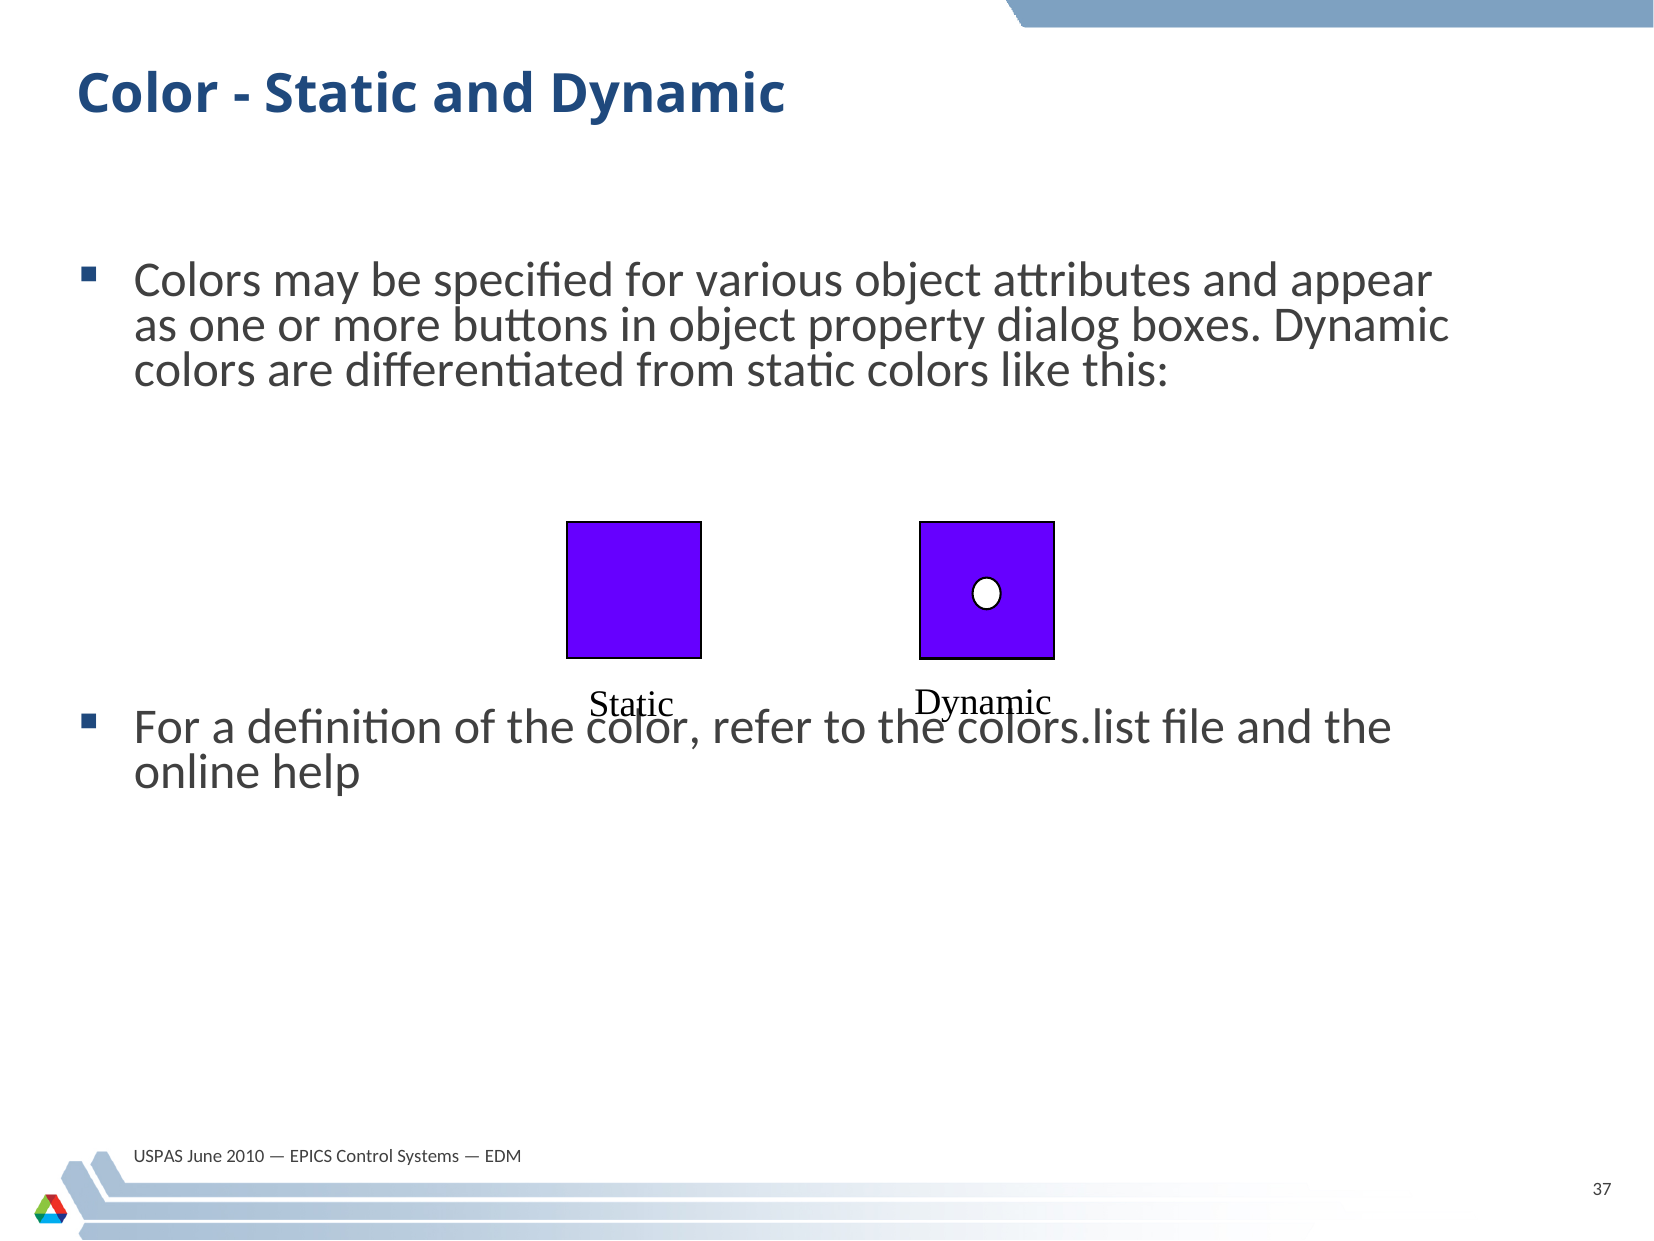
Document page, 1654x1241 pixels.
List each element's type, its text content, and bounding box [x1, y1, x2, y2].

text_box [566, 521, 701, 659]
picture [0, 0, 1654, 29]
title Color - Static and Dynamic [61, 39, 1500, 143]
text_box Dynamic [899, 673, 1068, 731]
text_box [919, 522, 1054, 659]
text_box Static [573, 675, 690, 733]
picture [0, 1143, 1654, 1240]
list Colors may be specified for various object attributes and appear as one or more buttons in object property dialog boxes. Dynamic colors are differentiated from static colors like this: For a definition of the color, refer to the colors.list file and the online help [62, 253, 1498, 1044]
